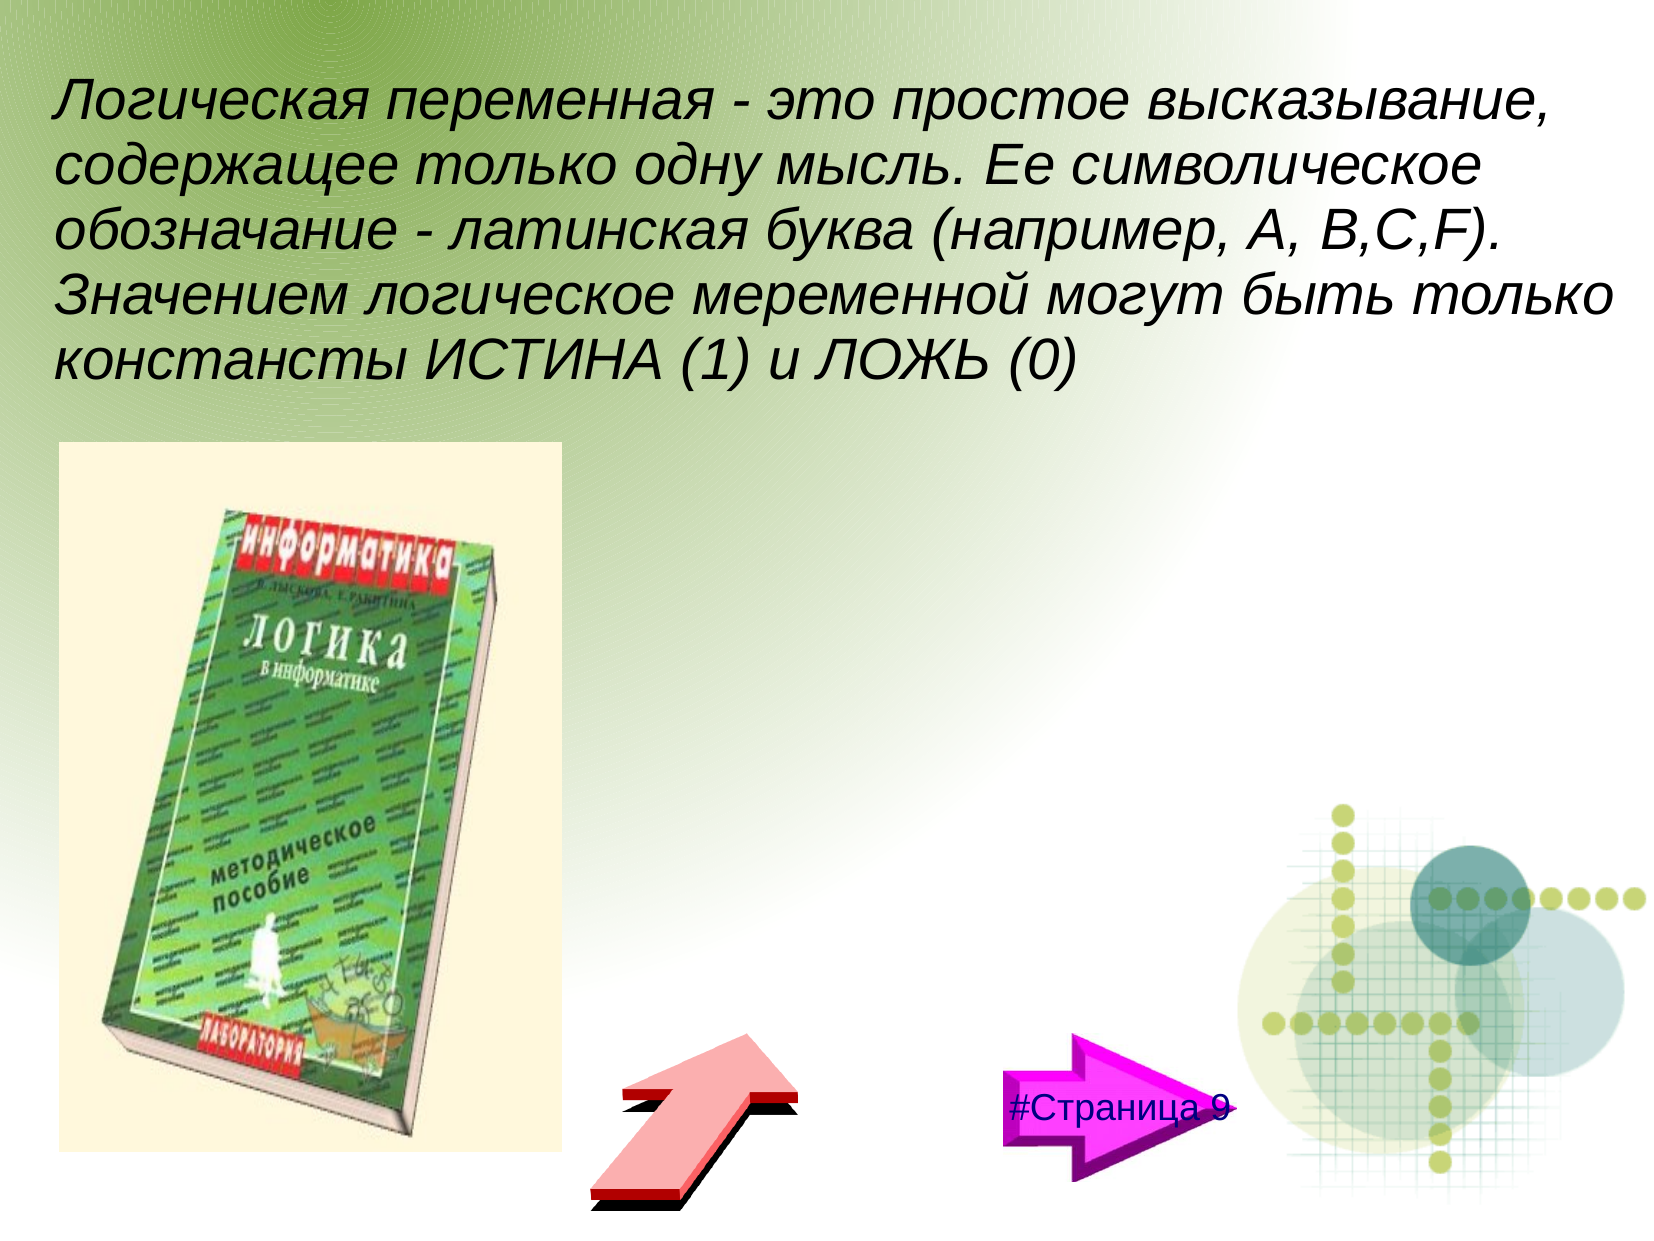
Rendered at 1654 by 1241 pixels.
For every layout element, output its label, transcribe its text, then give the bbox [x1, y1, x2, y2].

text_box Логическая переменная - это простое высказывание, содержащее только одну мысль. Ее символическое обозначание - латинская буква (например, A, B,C,F). Значением логическое меременной могут быть только констансты ИСТИНА (1) и ЛОЖЬ (0) [39, 59, 1654, 397]
picture [1003, 792, 1654, 1211]
picture [590, 1033, 798, 1211]
picture [59, 442, 562, 1152]
